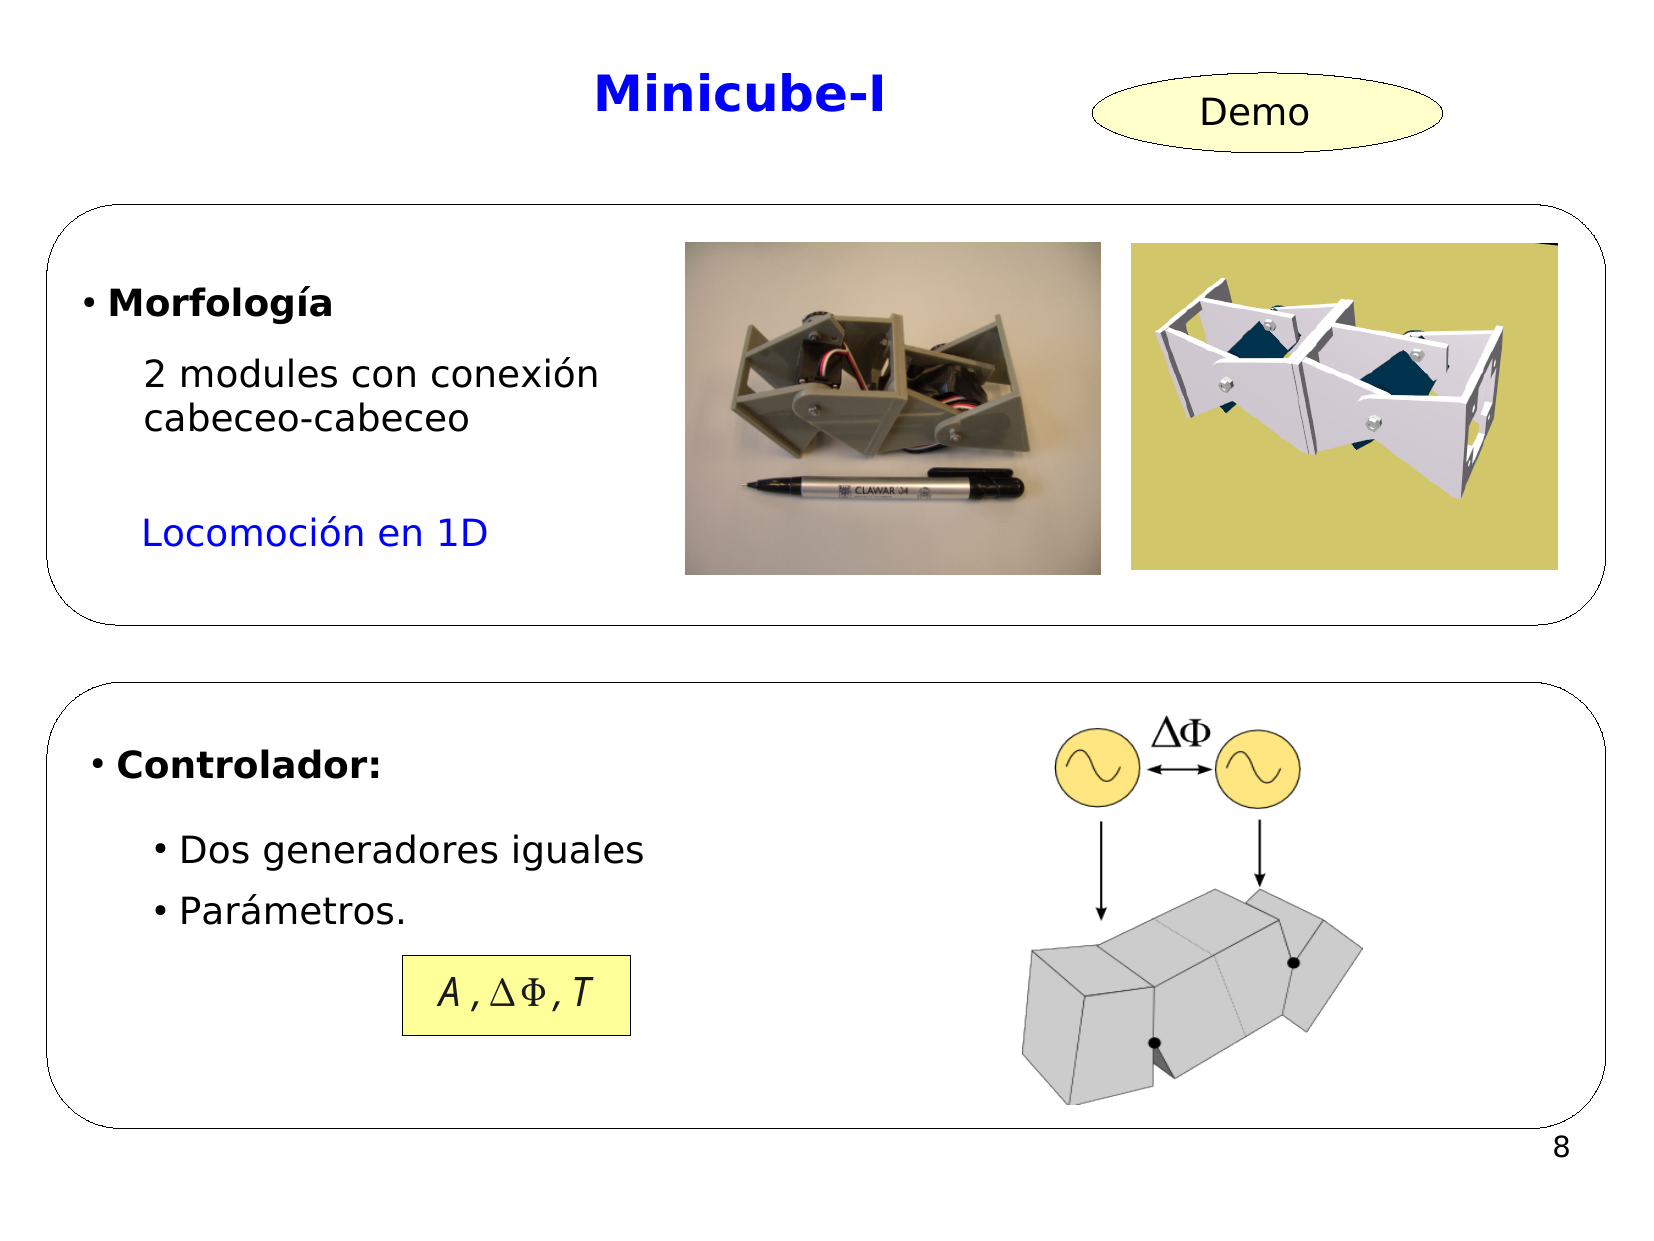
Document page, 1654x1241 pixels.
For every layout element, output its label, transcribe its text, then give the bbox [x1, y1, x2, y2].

chart [426, 968, 604, 1017]
text_box [1092, 72, 1443, 153]
text_box Dos generadores iguales Parámetros. [138, 821, 661, 941]
text_box 2 modules con conexión cabeceo-cabeceo [128, 345, 660, 448]
text_box Minicube-I [578, 57, 903, 131]
picture [685, 242, 1101, 575]
text_box Locomoción en 1D [126, 504, 505, 563]
text_box Morfología [67, 274, 363, 333]
text_box Controlador: [76, 736, 398, 795]
picture [1131, 243, 1558, 570]
picture [1022, 715, 1363, 1105]
text_box Demo [1184, 83, 1326, 142]
text_box [402, 955, 631, 1036]
